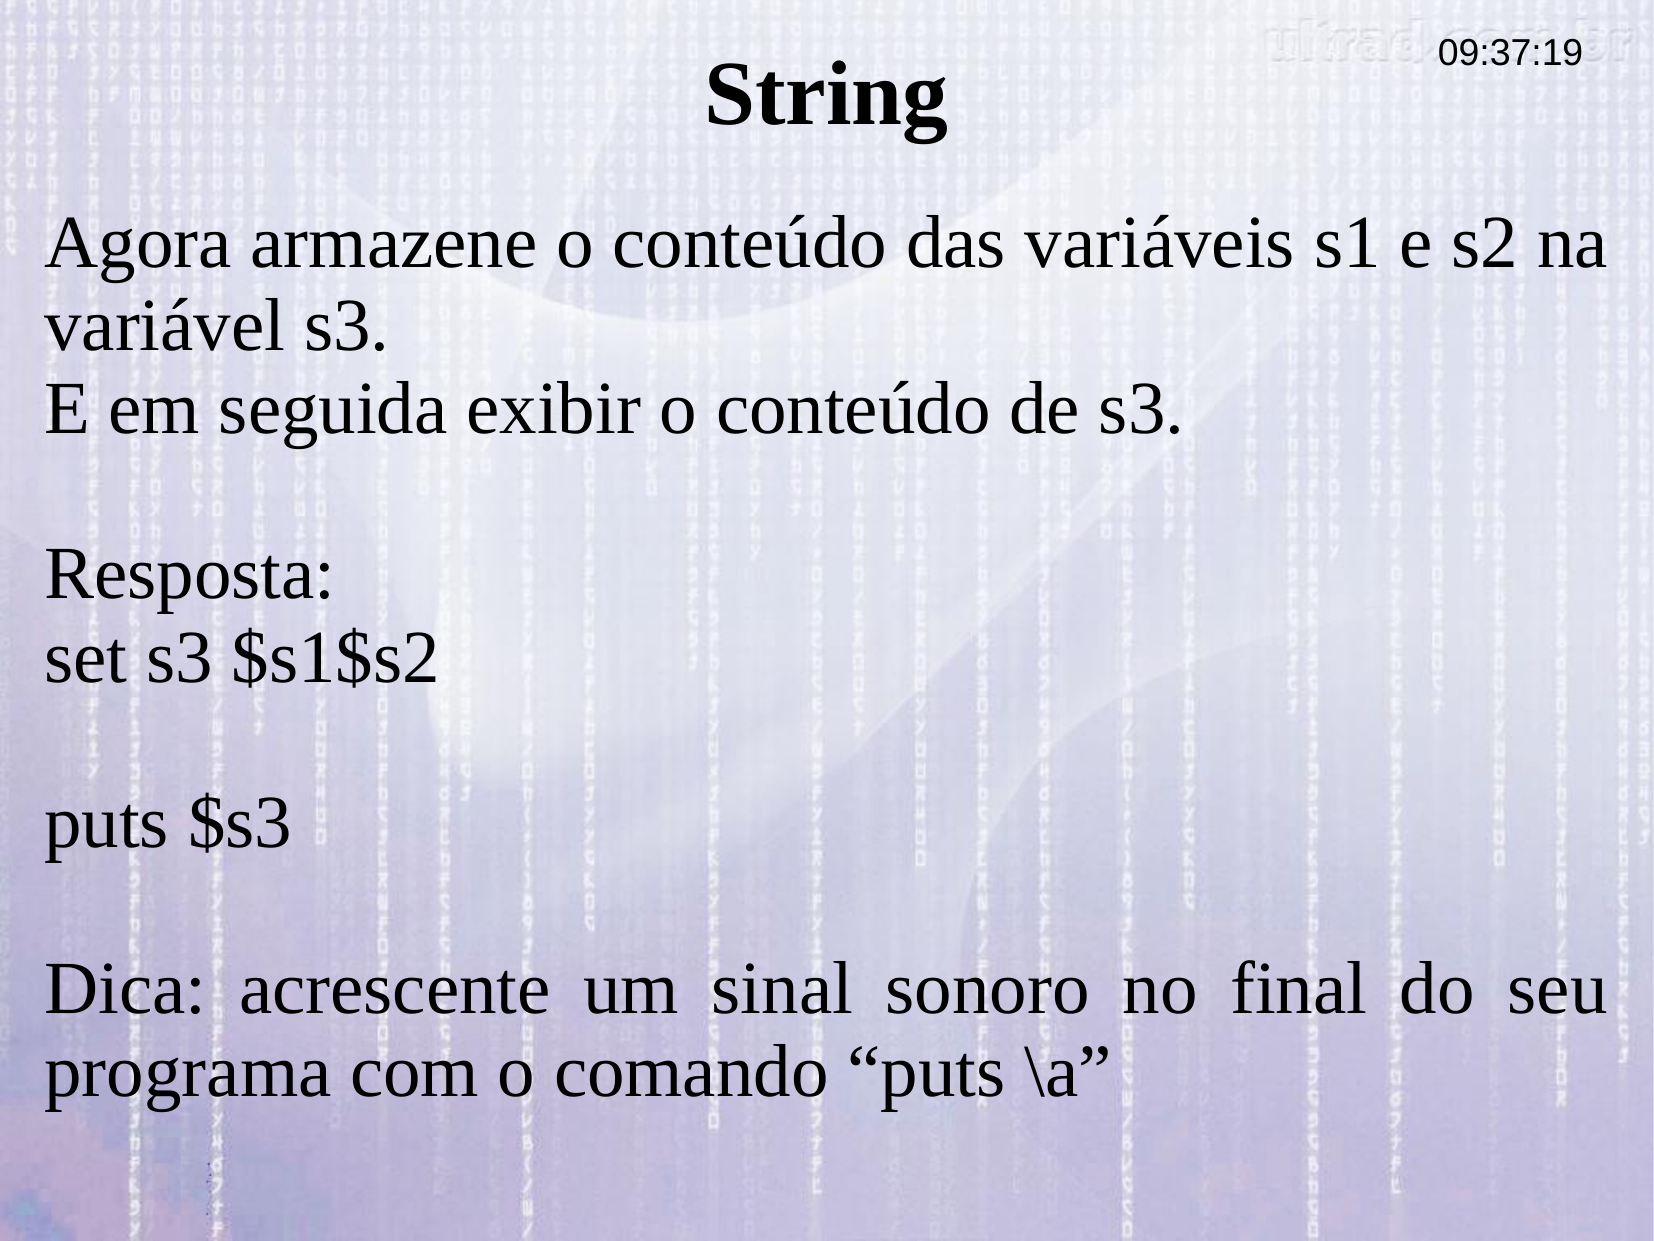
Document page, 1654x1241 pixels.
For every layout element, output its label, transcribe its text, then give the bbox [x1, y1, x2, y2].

text_box String [29, 35, 1625, 171]
text_box Agora armazene o conteúdo das variáveis s1 e s2 na variável s3. E em seguida exibir o conteúdo de s3. Resposta: set s3 $s1$s2 puts $s3 Dica: acrescente um sinal sonoro no final do seu programa com o comando “puts \a” [29, 193, 1625, 1207]
picture [0, 0, 1654, 1241]
text_box 10:08:44 [1423, 23, 1631, 94]
